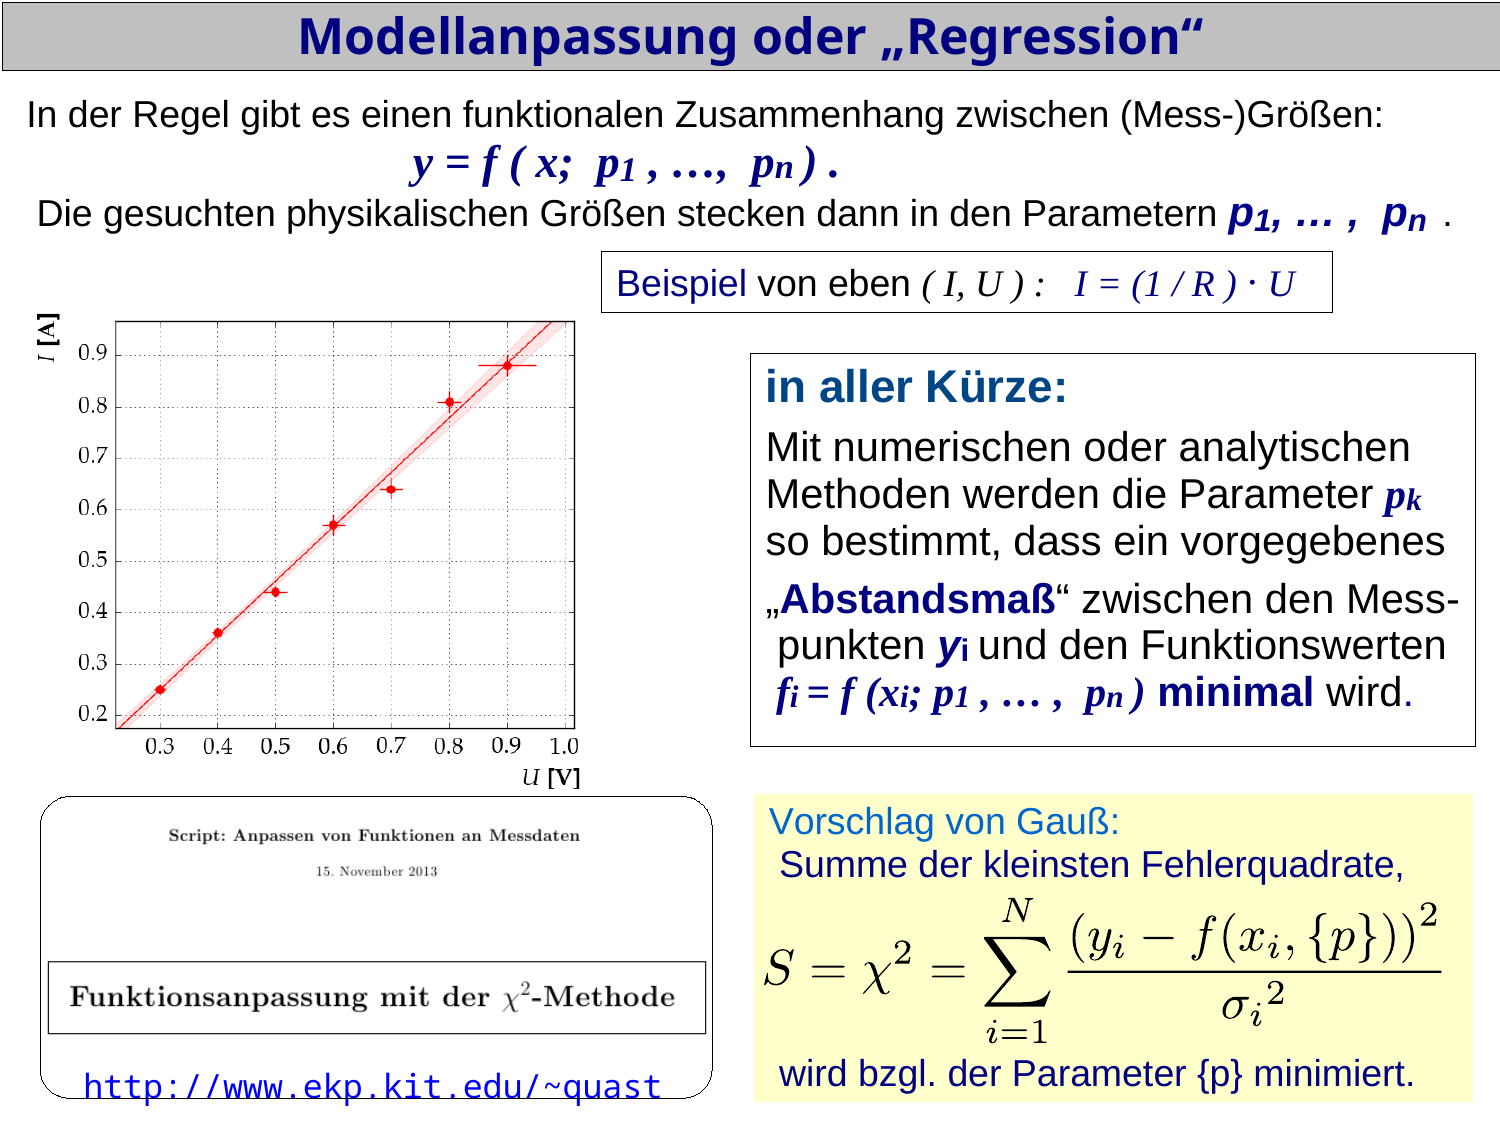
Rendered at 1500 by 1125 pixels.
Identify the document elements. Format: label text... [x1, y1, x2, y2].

text_box [984, 936, 1051, 1007]
text_box In der Regel gibt es einen funktionalen Zusammenhang zwischen (Mess-)Größen: y = f ( x; p1 , …, pn ) . Die gesuchten physikalischen Größen stecken dann in den Parametern p1, … , pn . [11, 86, 1500, 253]
text_box [1113, 942, 1124, 959]
picture [32, 280, 589, 789]
text_box [1143, 936, 1174, 940]
text_box [1222, 996, 1250, 1019]
text_box [1267, 980, 1284, 1004]
text_box [1382, 912, 1395, 963]
text_box [1420, 902, 1437, 926]
text_box [1402, 912, 1414, 963]
text_box [1358, 912, 1377, 963]
text_box [862, 962, 892, 995]
text_box [894, 940, 911, 964]
text_box [1268, 942, 1279, 959]
text_box in aller Kürze: Mit numerischen oder analytischen Methoden werden die Parameter pk so bestimmt, dass ein vorgegebenes „Abstandsmaß“ zwischen den Mess- punkten yi und den Funktionswerten fi = f (xi; p1 , … , pn ) minimal wird. [750, 353, 1476, 747]
text_box [1308, 912, 1327, 963]
text_box [1328, 928, 1355, 961]
text_box [1088, 928, 1112, 961]
text_box [1250, 1010, 1262, 1027]
title Modellanpassung oder „Regression“ [110, 0, 1392, 77]
text_box Vorschlag von Gauß: Summe der kleinsten Fehlerquadrate, wird bzgl. der Parameter {p} minimiert. [753, 793, 1473, 1103]
text_box [986, 1027, 998, 1044]
text_box [1223, 912, 1236, 963]
text_box [1287, 945, 1294, 961]
text_box [1072, 912, 1085, 963]
text_box [1033, 1019, 1047, 1043]
text_box [1002, 897, 1034, 922]
text_box [1239, 928, 1265, 952]
text_box Beispiel von eben ( I, U ) : I = (1 / R ) · U [601, 251, 1333, 313]
text_box [764, 949, 794, 986]
text_box http://www.ekp.kit.edu/~quast [68, 965, 711, 1107]
picture [27, 814, 731, 1048]
text_box [1191, 915, 1217, 961]
